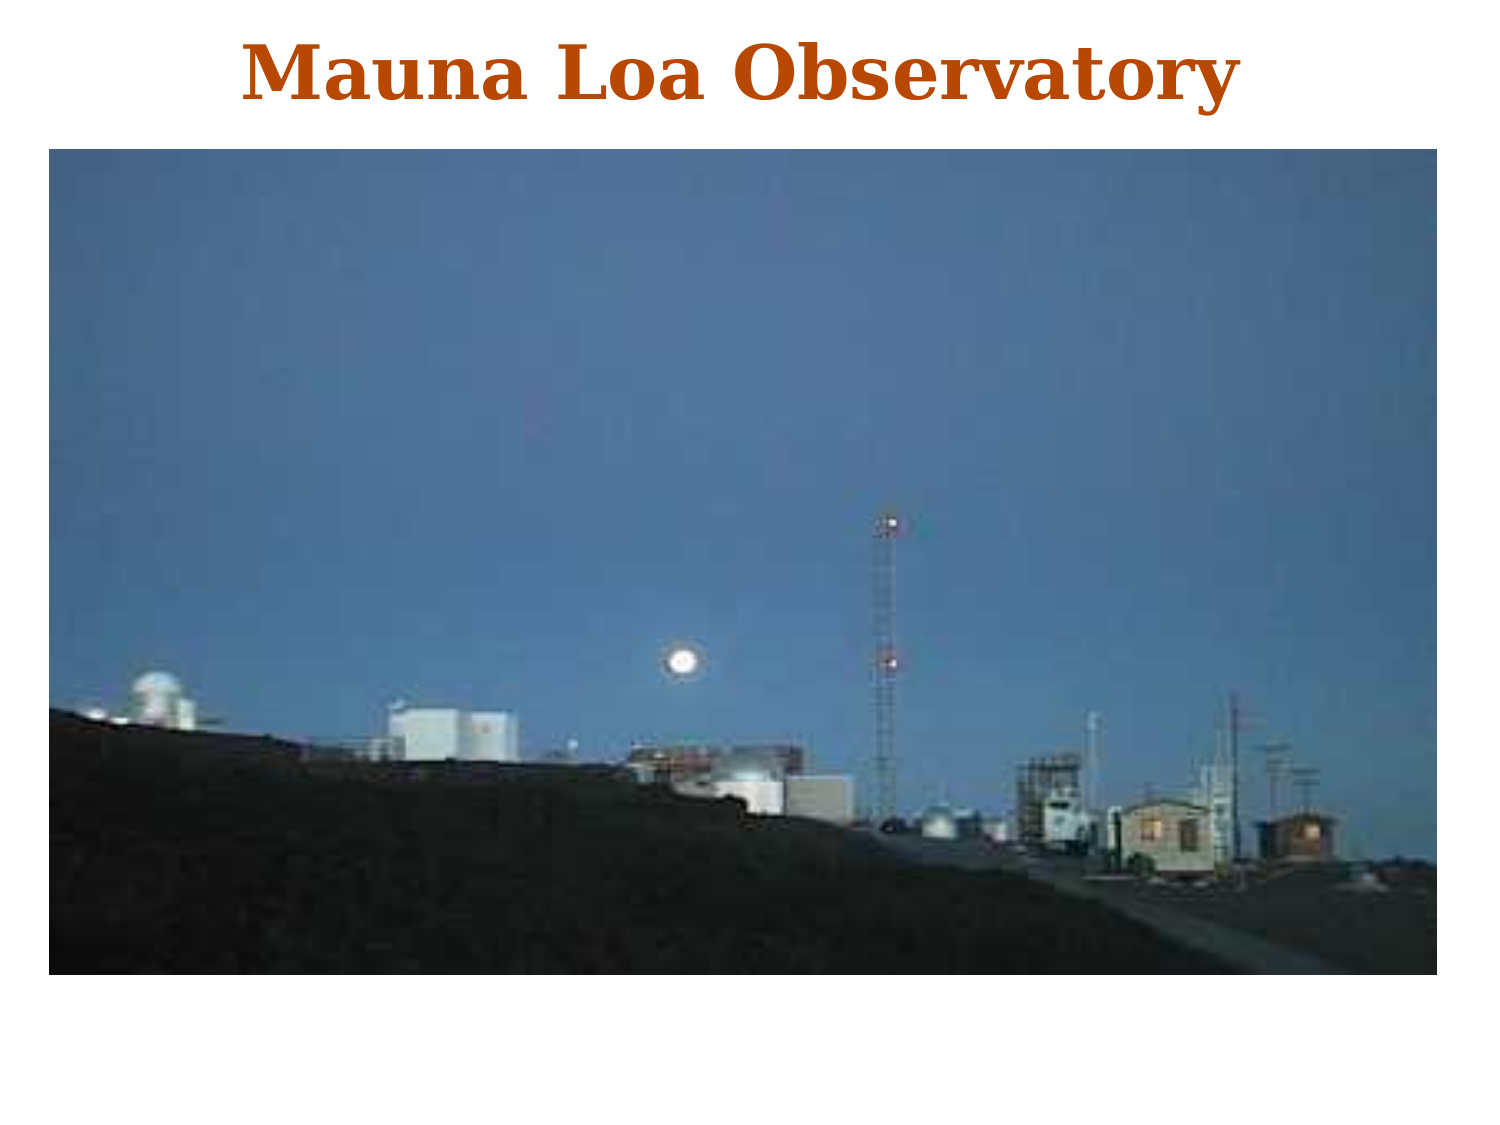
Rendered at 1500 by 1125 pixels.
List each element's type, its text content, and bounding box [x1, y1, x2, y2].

picture [49, 149, 1437, 976]
text_box Mauna Loa Observatory [41, 31, 1439, 117]
